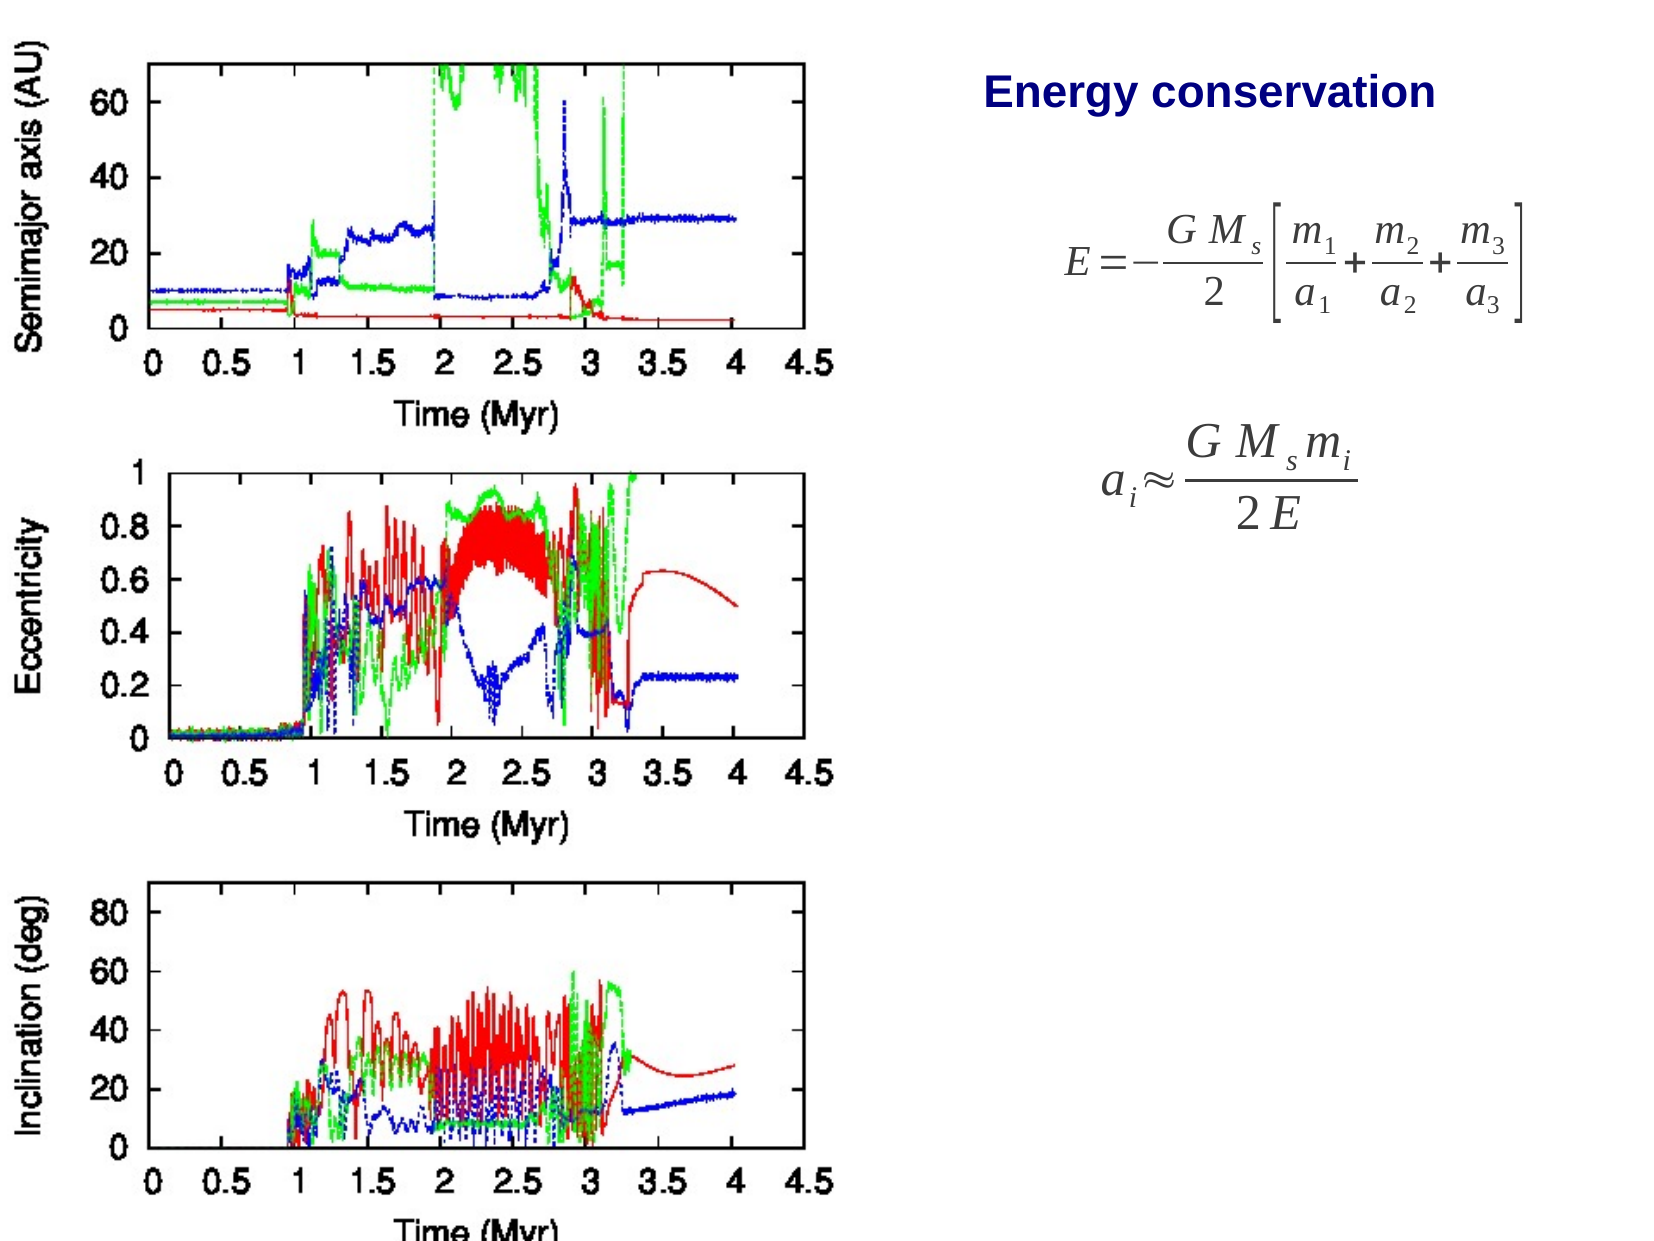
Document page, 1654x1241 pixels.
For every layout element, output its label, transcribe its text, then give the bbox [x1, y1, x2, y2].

chart [1088, 413, 1371, 540]
chart [1051, 200, 1535, 326]
text_box Energy conservation [968, 59, 1583, 125]
picture [0, 23, 863, 1241]
